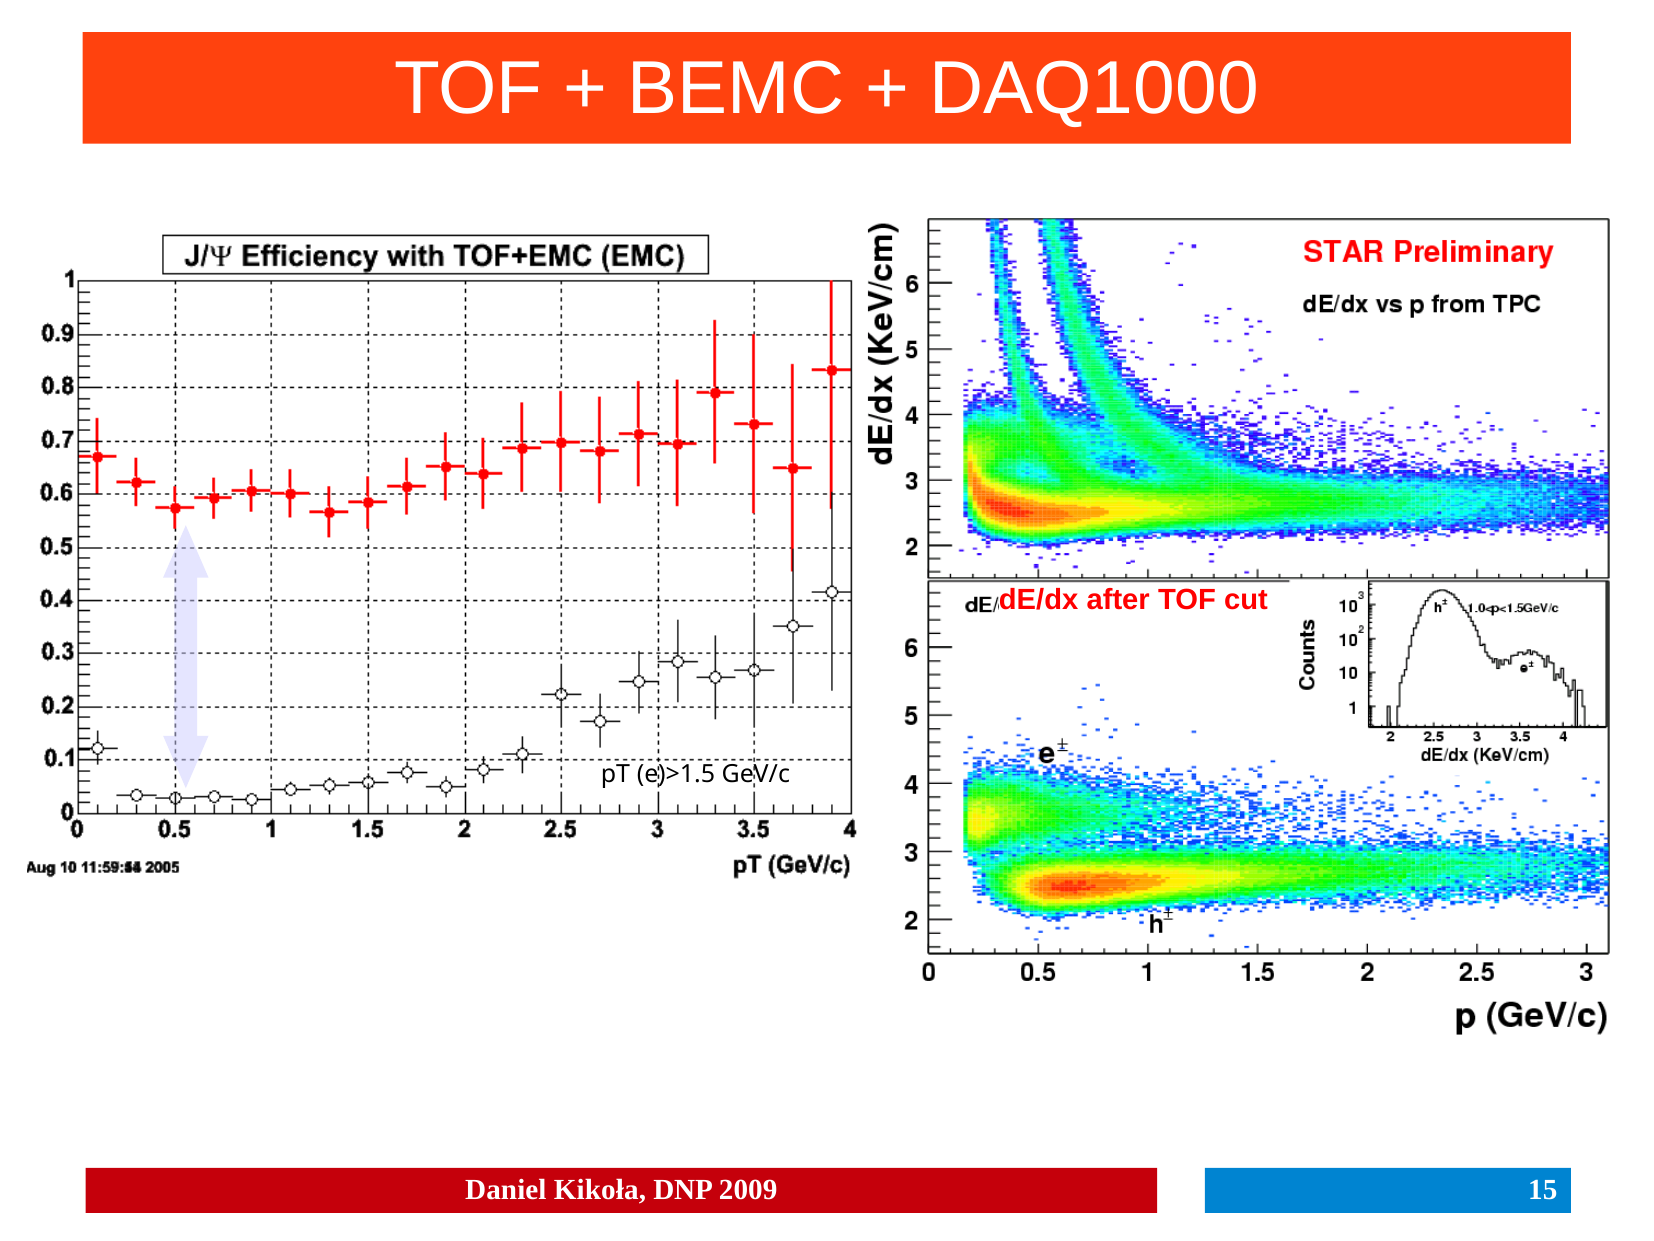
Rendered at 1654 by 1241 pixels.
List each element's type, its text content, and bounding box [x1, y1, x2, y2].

text_box pT (e)>1.5 GeV/c [586, 747, 806, 798]
picture [27, 216, 1612, 1039]
text_box dE/dx after TOF cut [999, 583, 1269, 617]
title TOF + BEMC + DAQ1000 [82, 32, 1571, 144]
text_box [163, 525, 209, 789]
